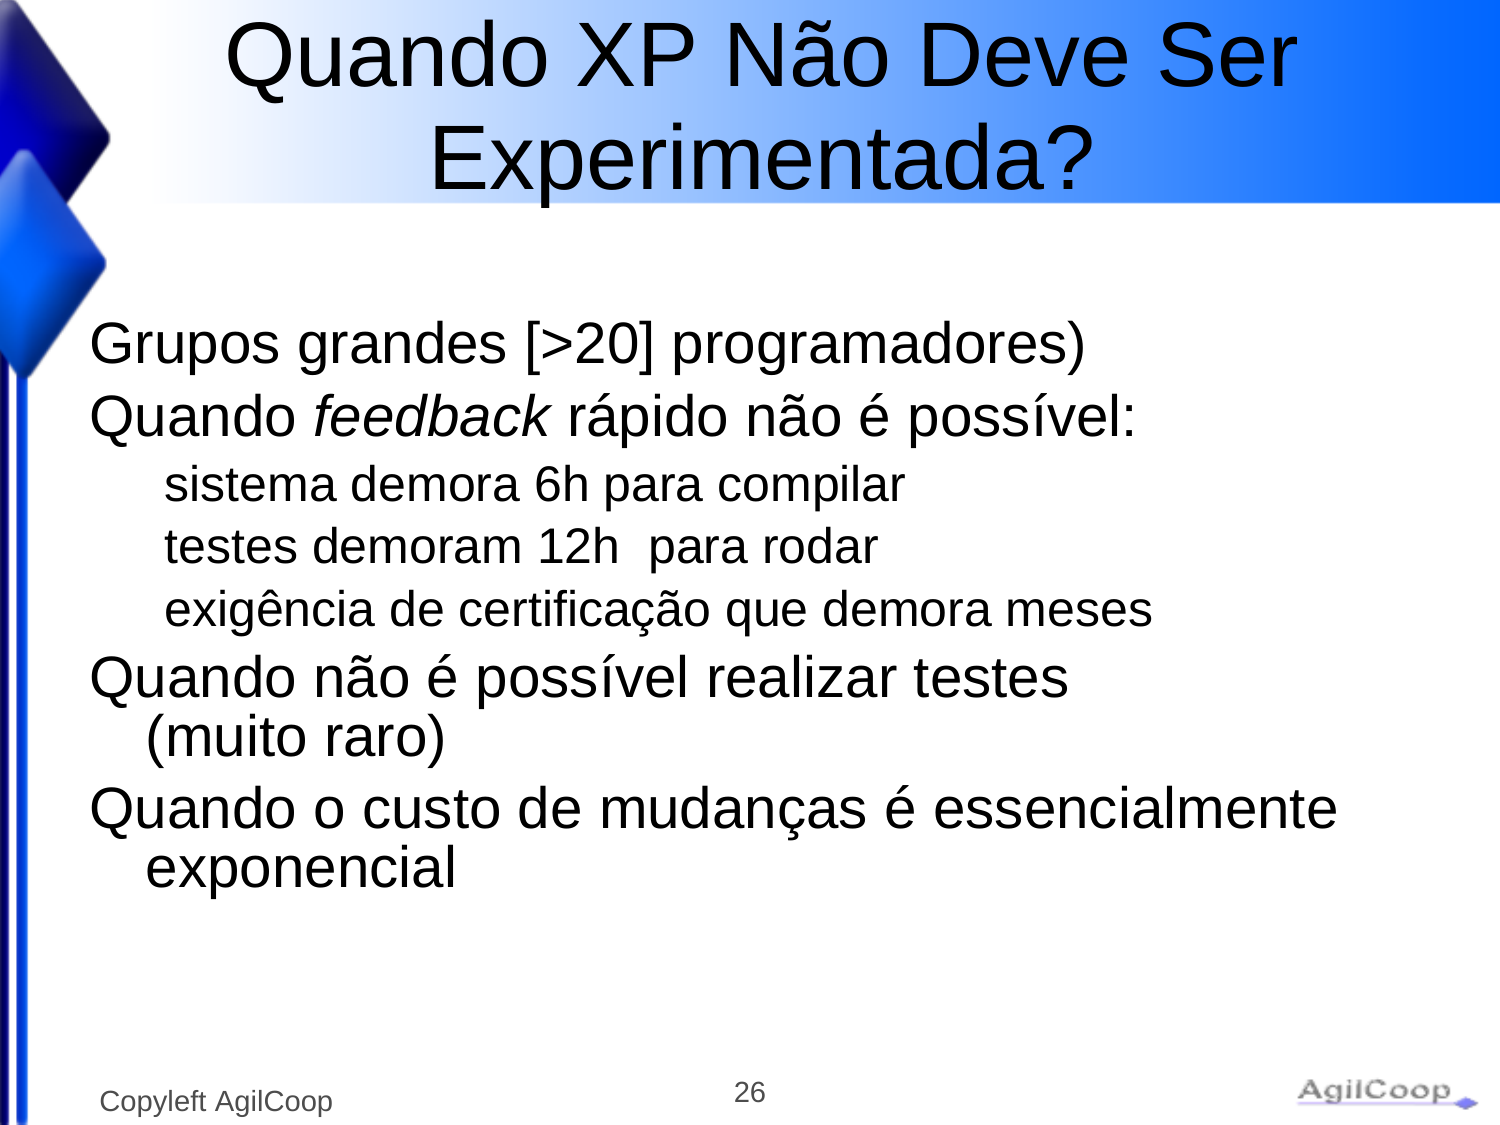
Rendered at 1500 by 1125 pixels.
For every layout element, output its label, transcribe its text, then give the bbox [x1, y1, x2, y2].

picture [0, 0, 1500, 1125]
title Quando XP Não Deve Ser Experimentada? [125, 0, 1401, 224]
list Grupos grandes [>20] programadores) Quando feedback rápido não é possível: sistema demora 6h para compilar testes demoram 12h para rodar exigência de certificação que demora meses Quando não é possível realizar testes (muito raro) Quando o custo de mudanças é essencialmente exponencial [74, 309, 1417, 1038]
